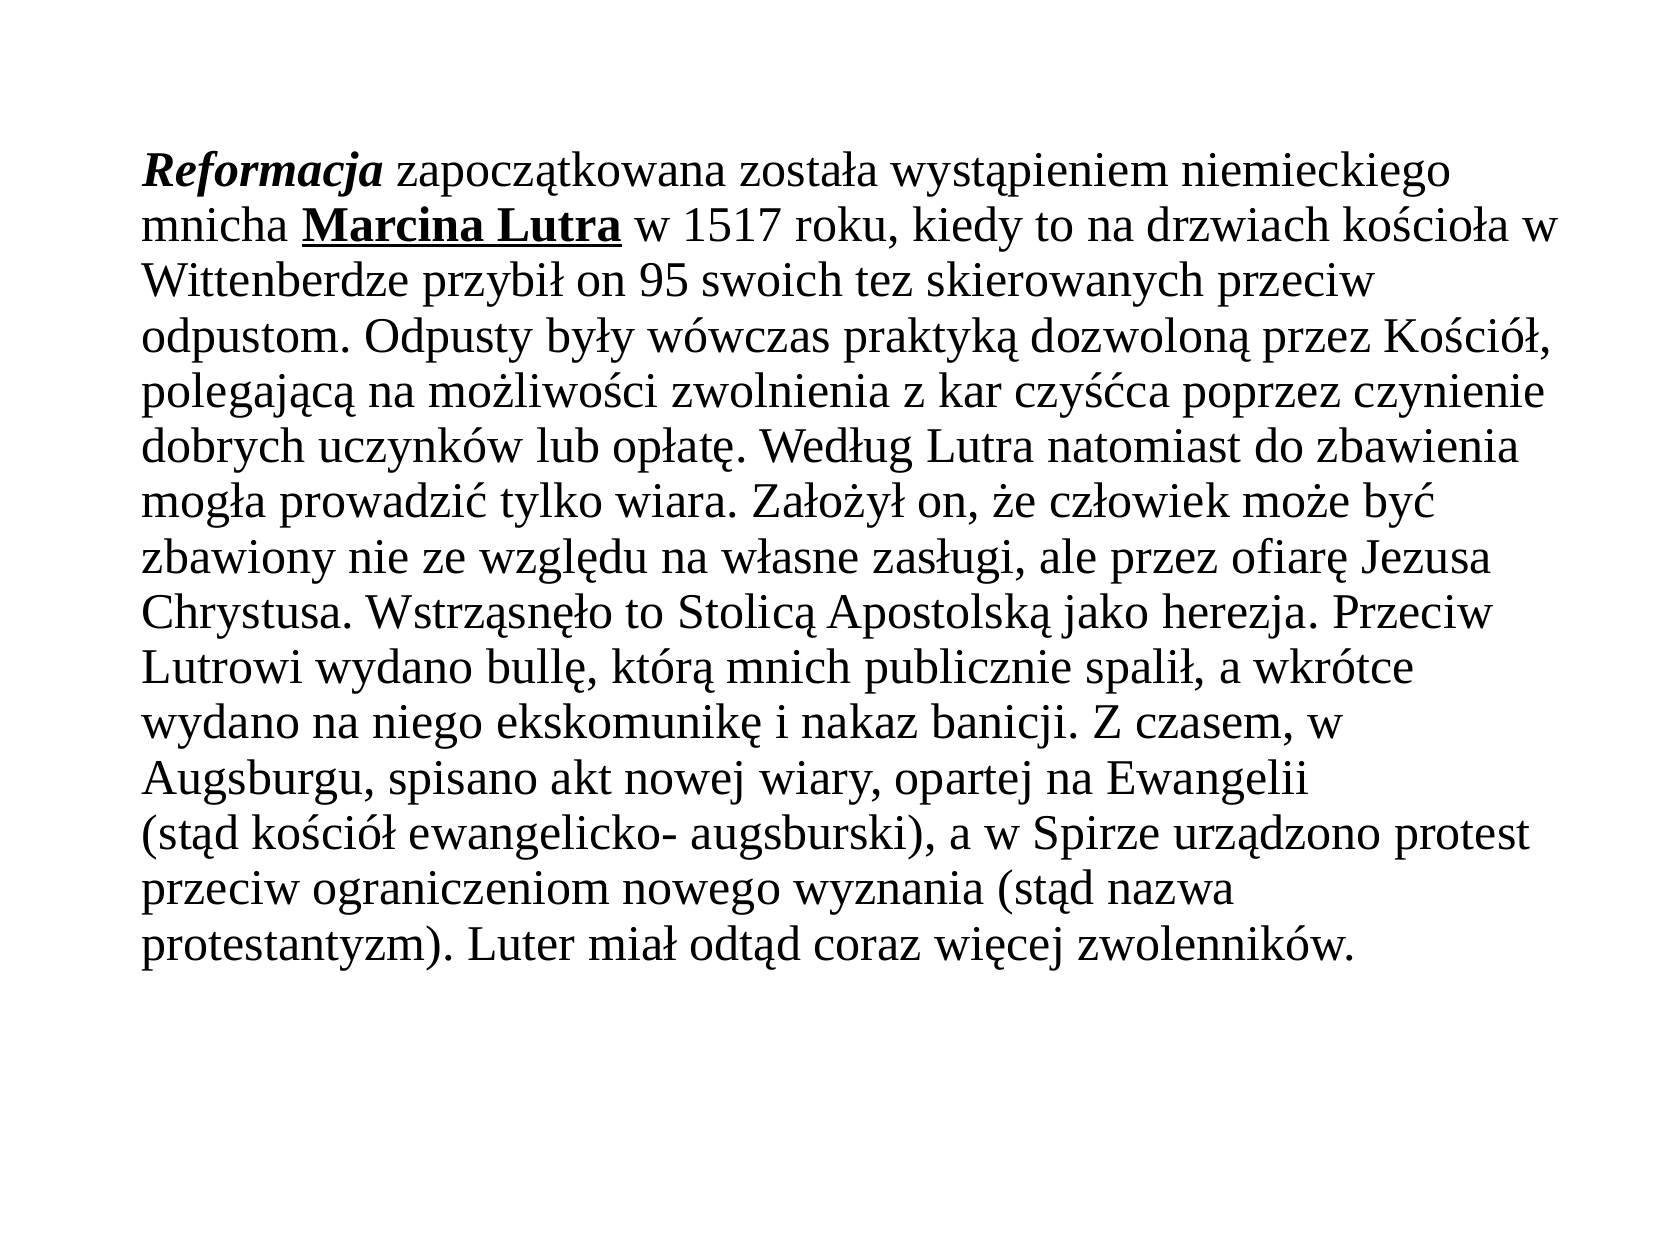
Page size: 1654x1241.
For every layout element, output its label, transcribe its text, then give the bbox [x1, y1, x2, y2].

title [82, 49, 1571, 257]
list Reformacja zapoczątkowana została wystąpieniem niemieckiego mnicha Marcina Lutra w 1517 roku, kiedy to na drzwiach kościoła w Wittenberdze przybił on 95 swoich tez skierowanych przeciw odpustom. Odpusty były wówczas praktyką dozwoloną przez Kościół, polegającą na możliwości zwolnienia z kar czyśćca poprzez czynienie dobrych uczynków lub opłatę. Według Lutra natomiast do zbawienia mogła prowadzić tylko wiara. Założył on, że człowiek może być zbawiony nie ze względu na własne zasługi, ale przez ofiarę Jezusa Chrystusa. Wstrząsnęło to Stolicą Apostolską jako herezja. Przeciw Lutrowi wydano bullę, którą mnich publicznie spalił, a wkrótce wydano na niego ekskomunikę i nakaz banicji. Z czasem, w Augsburgu, spisano akt nowej wiary, opartej na Ewangelii (stąd kościół ewangelicko- augsburski), a w Spirze urządzono protest przeciw ograniczeniom nowego wyznania (stąd nazwa protestantyzm). Luter miał odtąd coraz więcej zwolenników. [70, 141, 1560, 1156]
